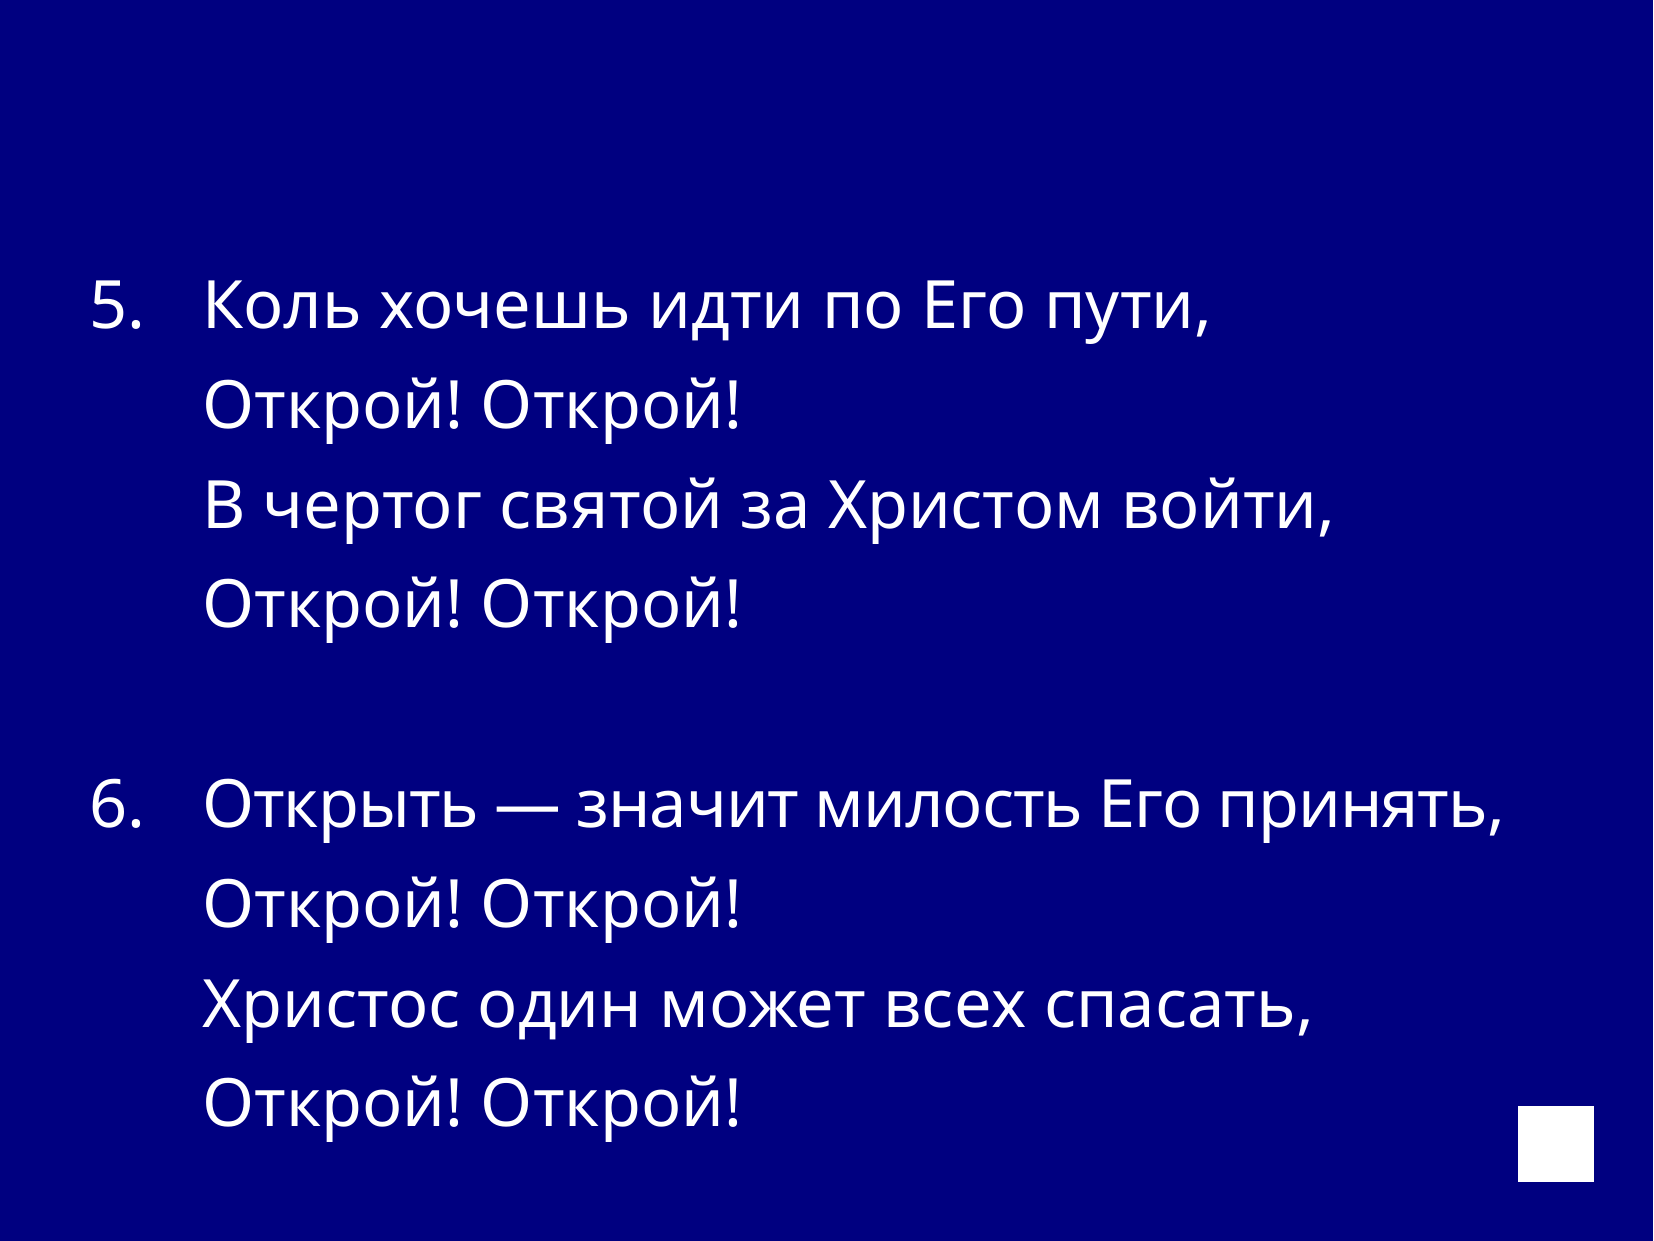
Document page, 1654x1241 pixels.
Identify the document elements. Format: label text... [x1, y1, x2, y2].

text_box [1518, 1163, 1594, 1182]
text_box 5. Коль хочешь идти по Его пути, Открой! Открой! В чертог святой за Христом войти, Открой! Открой! 6. Открыть — значит милость Его принять, Открой! Открой! Христос один может всех спасать, Открой! Открой! [75, 150, 1653, 1163]
